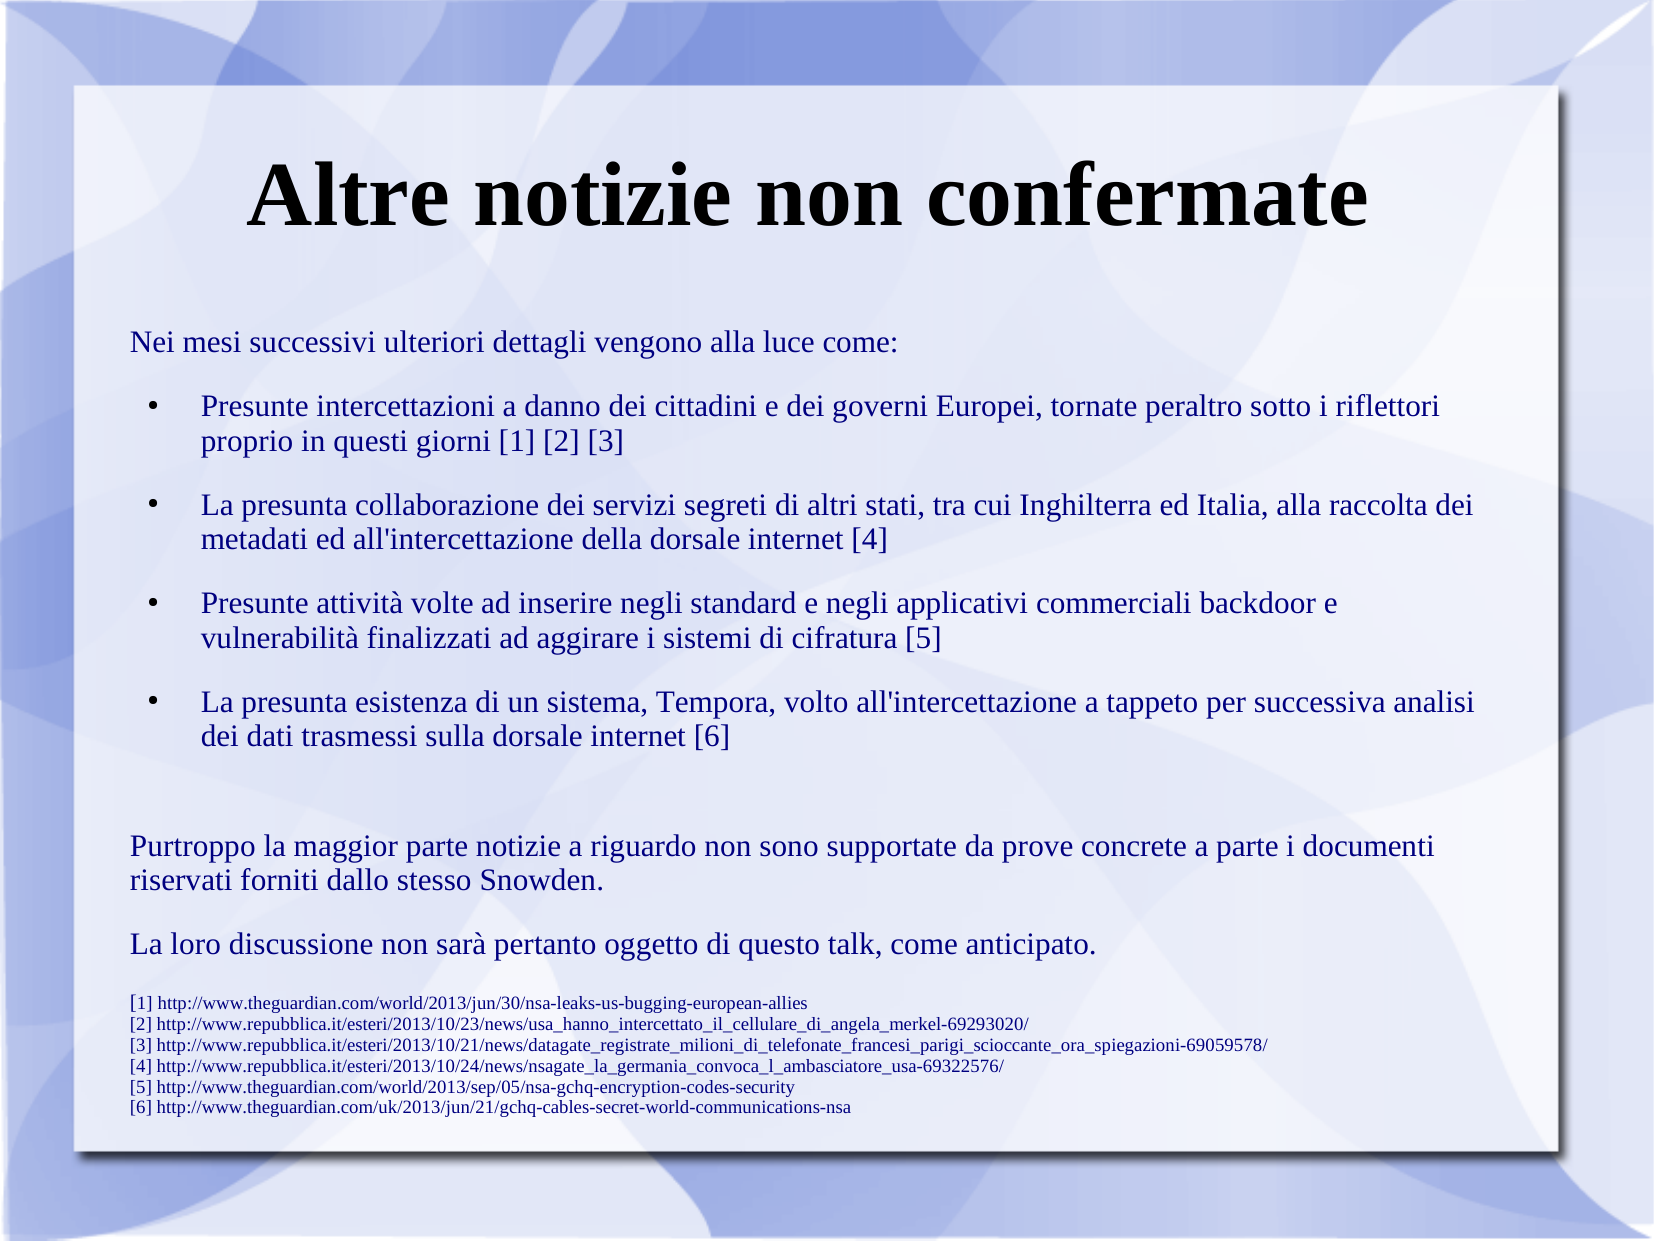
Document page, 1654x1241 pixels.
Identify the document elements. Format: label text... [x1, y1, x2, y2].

list Nei mesi successivi ulteriori dettagli vengono alla luce come: Presunte intercettazioni a danno dei cittadini e dei governi Europei, tornate peraltro sotto i riflettori proprio in questi giorni [1] [2] [3] La presunta collaborazione dei servizi segreti di altri stati, tra cui Inghilterra ed Italia, alla raccolta dei metadati ed all'intercettazione della dorsale internet [4] Presunte attività volte ad inserire negli standard e negli applicativi commerciali backdoor e vulnerabilità finalizzati ad aggirare i sistemi di cifratura [5] La presunta esistenza di un sistema, Tempora, volto all'intercettazione a tappeto per successiva analisi dei dati trasmessi sulla dorsale internet [6] Purtroppo la maggior parte notizie a riguardo non sono supportate da prove concrete a parte i documenti riservati forniti dallo stesso Snowden. La loro discussione non sarà pertanto oggetto di questo talk, come anticipato. [1] http://www.theguardian.com/world/2013/jun/30/nsa-leaks-us-bugging-european-allies [2] http://www.repubblica.it/esteri/2013/10/23/news/usa_hanno_intercettato_il_cellulare_di_angela_merkel-69293020/ [3] http://www.repubblica.it/esteri/2013/10/21/news/datagate_registrate_milioni_di_telefonate_francesi_parigi_scioccante_ora_spiegazioni-69059578/ [4] http://www.repubblica.it/esteri/2013/10/24/news/nsagate_la_germania_convoca_l_ambasciatore_usa-69322576/ [5] http://www.theguardian.com/world/2013/sep/05/nsa-gchq-encryption-codes-security [6] http://www.theguardian.com/uk/2013/jun/21/gchq-cables-secret-world-communications-nsa [129, 324, 1489, 1119]
title Altre notizie non confermate [82, 90, 1536, 298]
picture [0, 0, 1654, 1241]
